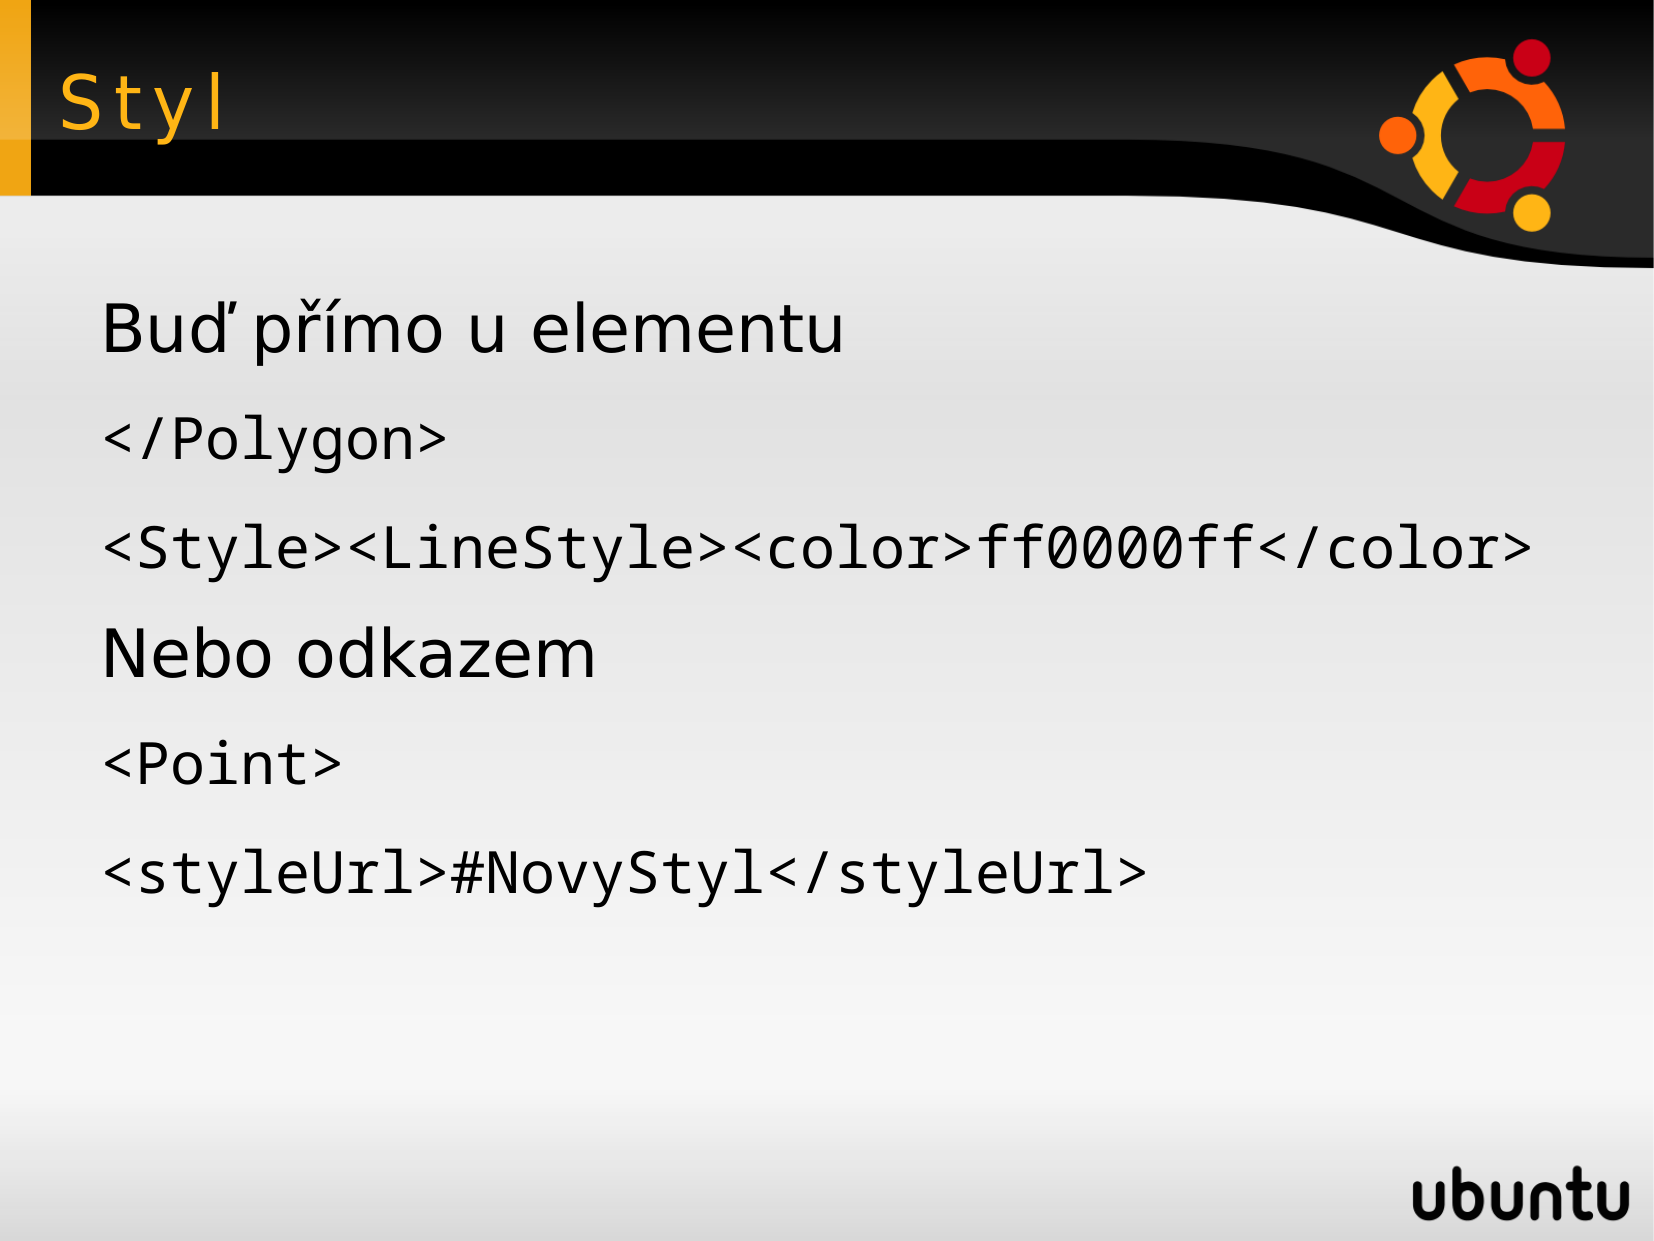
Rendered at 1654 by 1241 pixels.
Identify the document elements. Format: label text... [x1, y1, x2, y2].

picture [0, 0, 1654, 1241]
title Styl [59, 29, 1270, 178]
list Buď přímo u elementu </Polygon> <Style><LineStyle><color>ff0000ff</color> Nebo odkazem <Point> <styleUrl>#NovyStyl</styleUrl> [82, 290, 1571, 1109]
